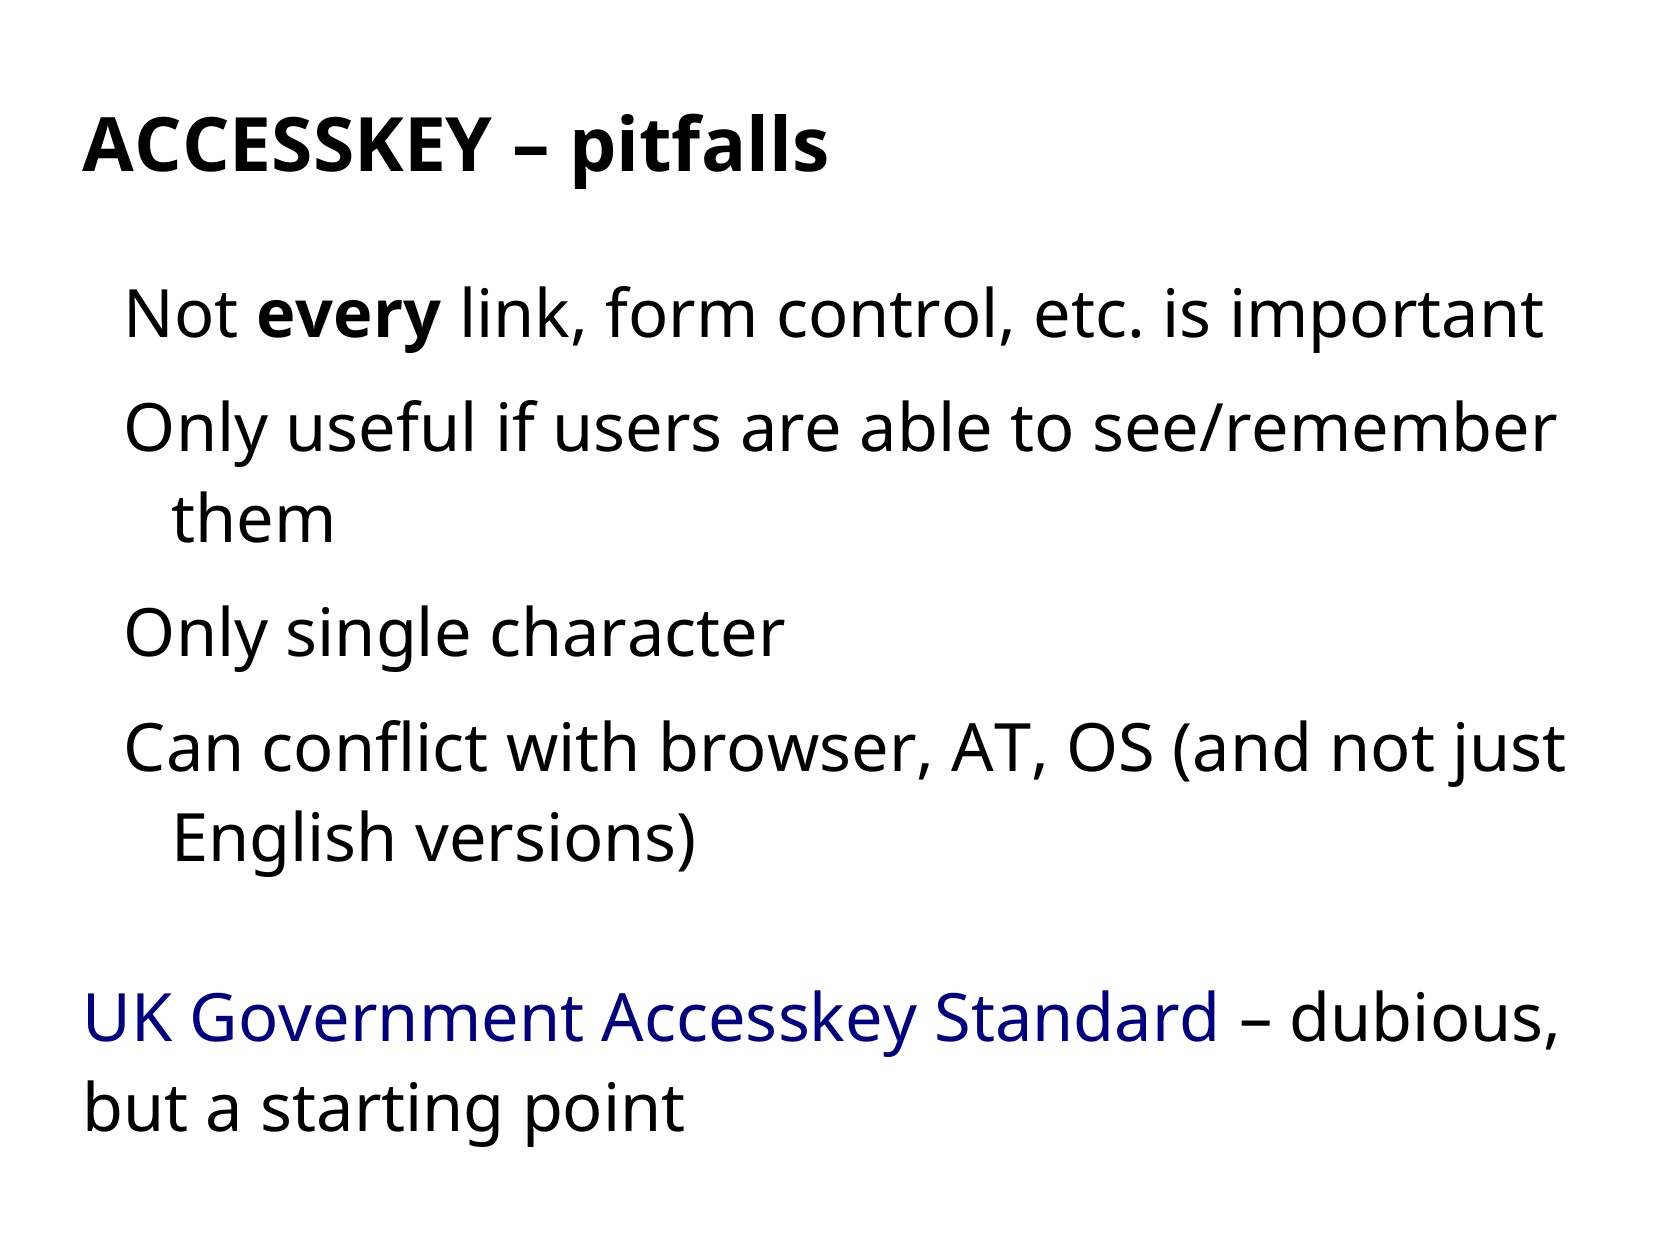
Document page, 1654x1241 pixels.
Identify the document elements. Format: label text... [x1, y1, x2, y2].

list Not every link, form control, etc. is important Only useful if users are able to see/remember them Only single character Can conflict with browser, AT, OS (and not just English versions) UK Government Accesskey Standard – dubious, but a starting point [82, 265, 1571, 1137]
title ACCESSKEY – pitfalls [82, 86, 1571, 200]
